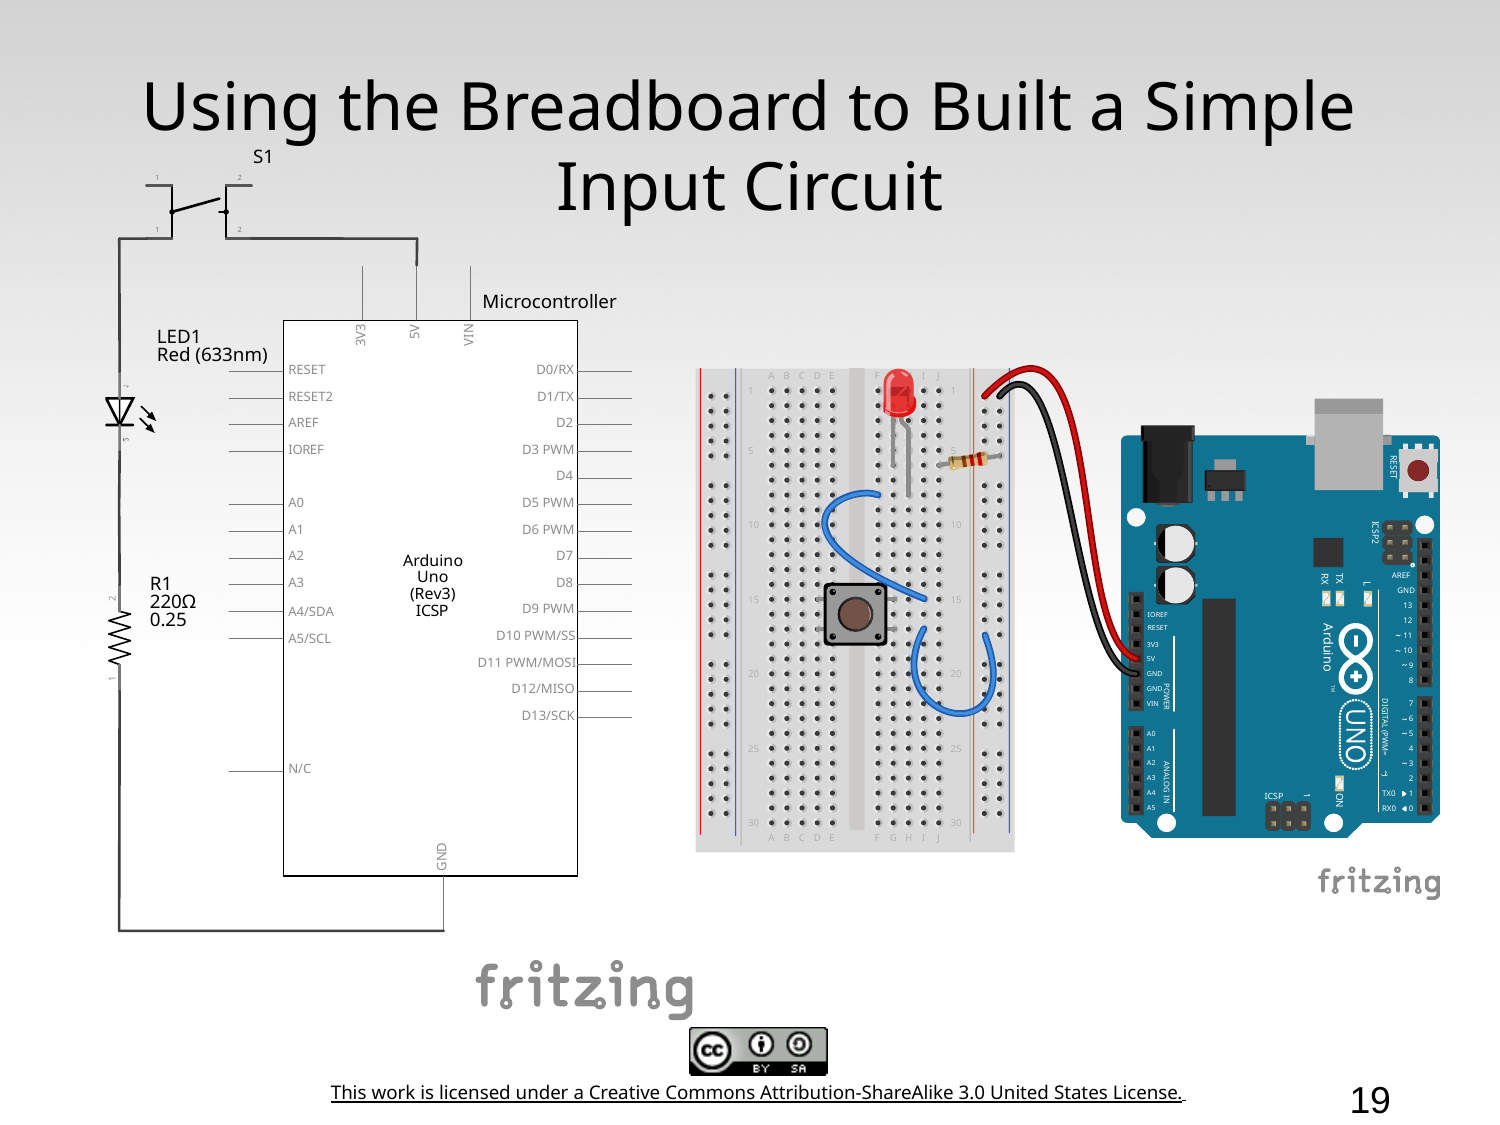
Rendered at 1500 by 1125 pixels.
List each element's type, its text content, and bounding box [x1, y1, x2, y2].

title Using the Breadboard to Built a Simple Input Circuit [112, 49, 1388, 238]
picture [0, 0, 1500, 1125]
